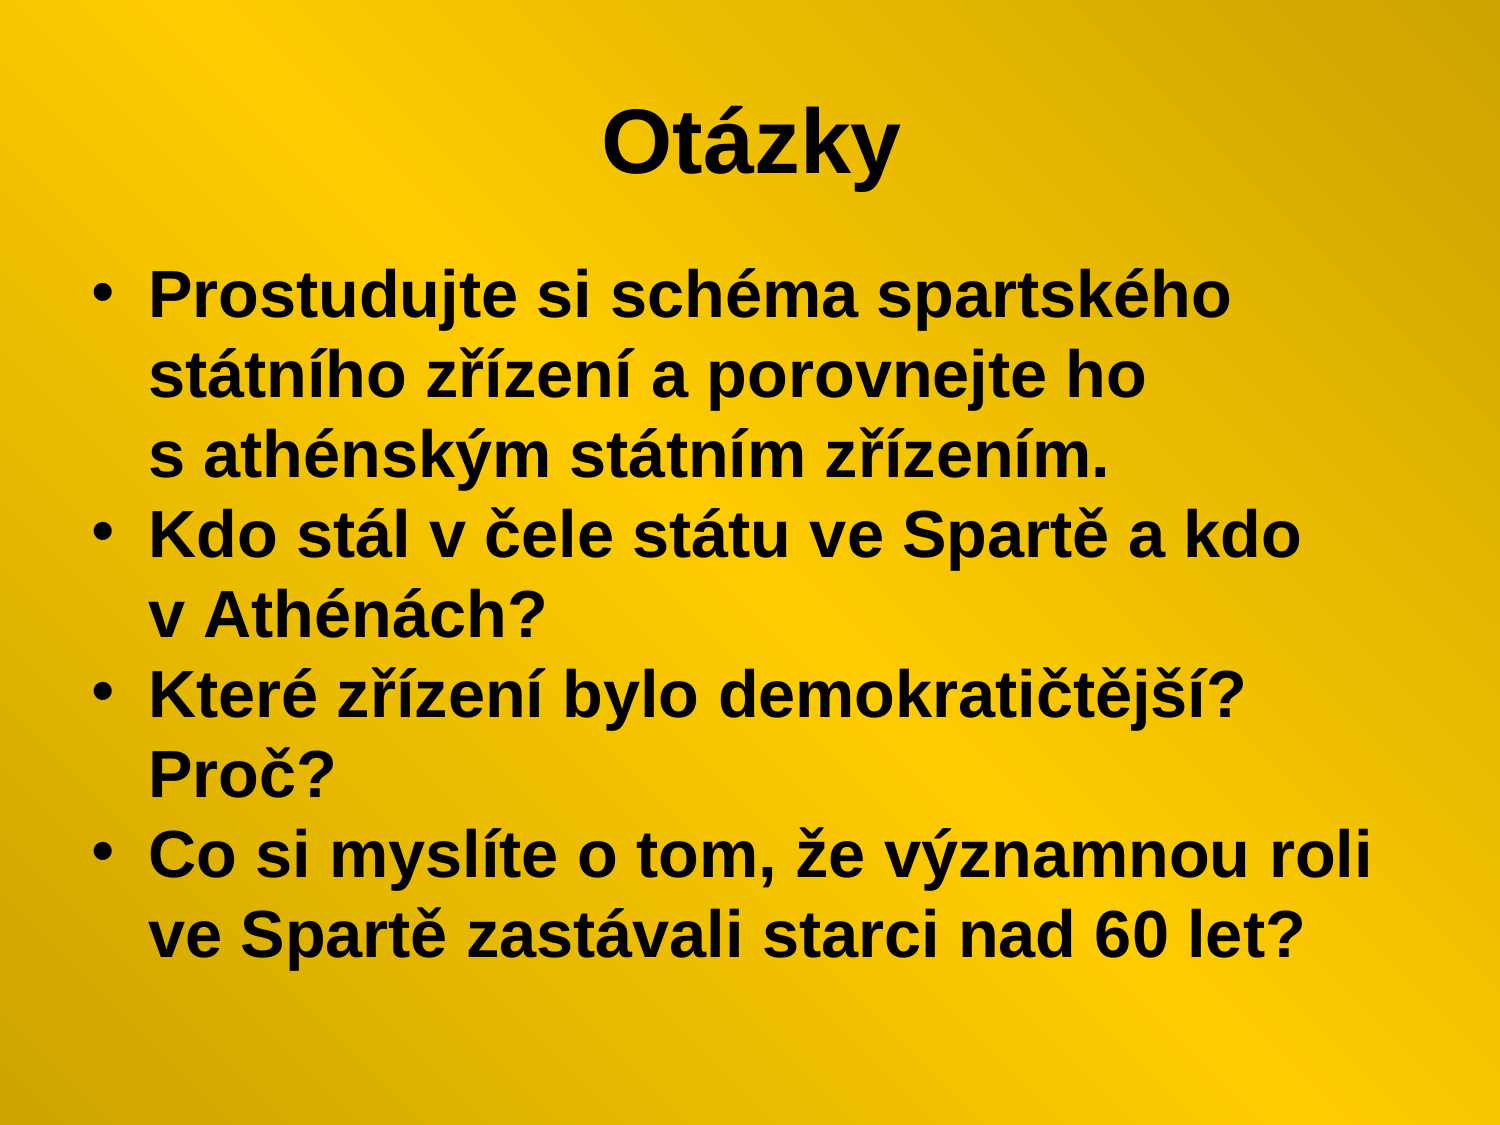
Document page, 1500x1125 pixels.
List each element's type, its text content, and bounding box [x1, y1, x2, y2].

list Prostudujte si schéma spartského státního zřízení a porovnejte ho s athénským státním zřízením. Kdo stál v čele státu ve Spartě a kdo v Athénách? Které zřízení bylo demokratičtější? Proč? Co si myslíte o tom, že významnou roli ve Spartě zastávali starci nad 60 let? [76, 243, 1427, 1125]
title Otázky [76, 42, 1427, 231]
